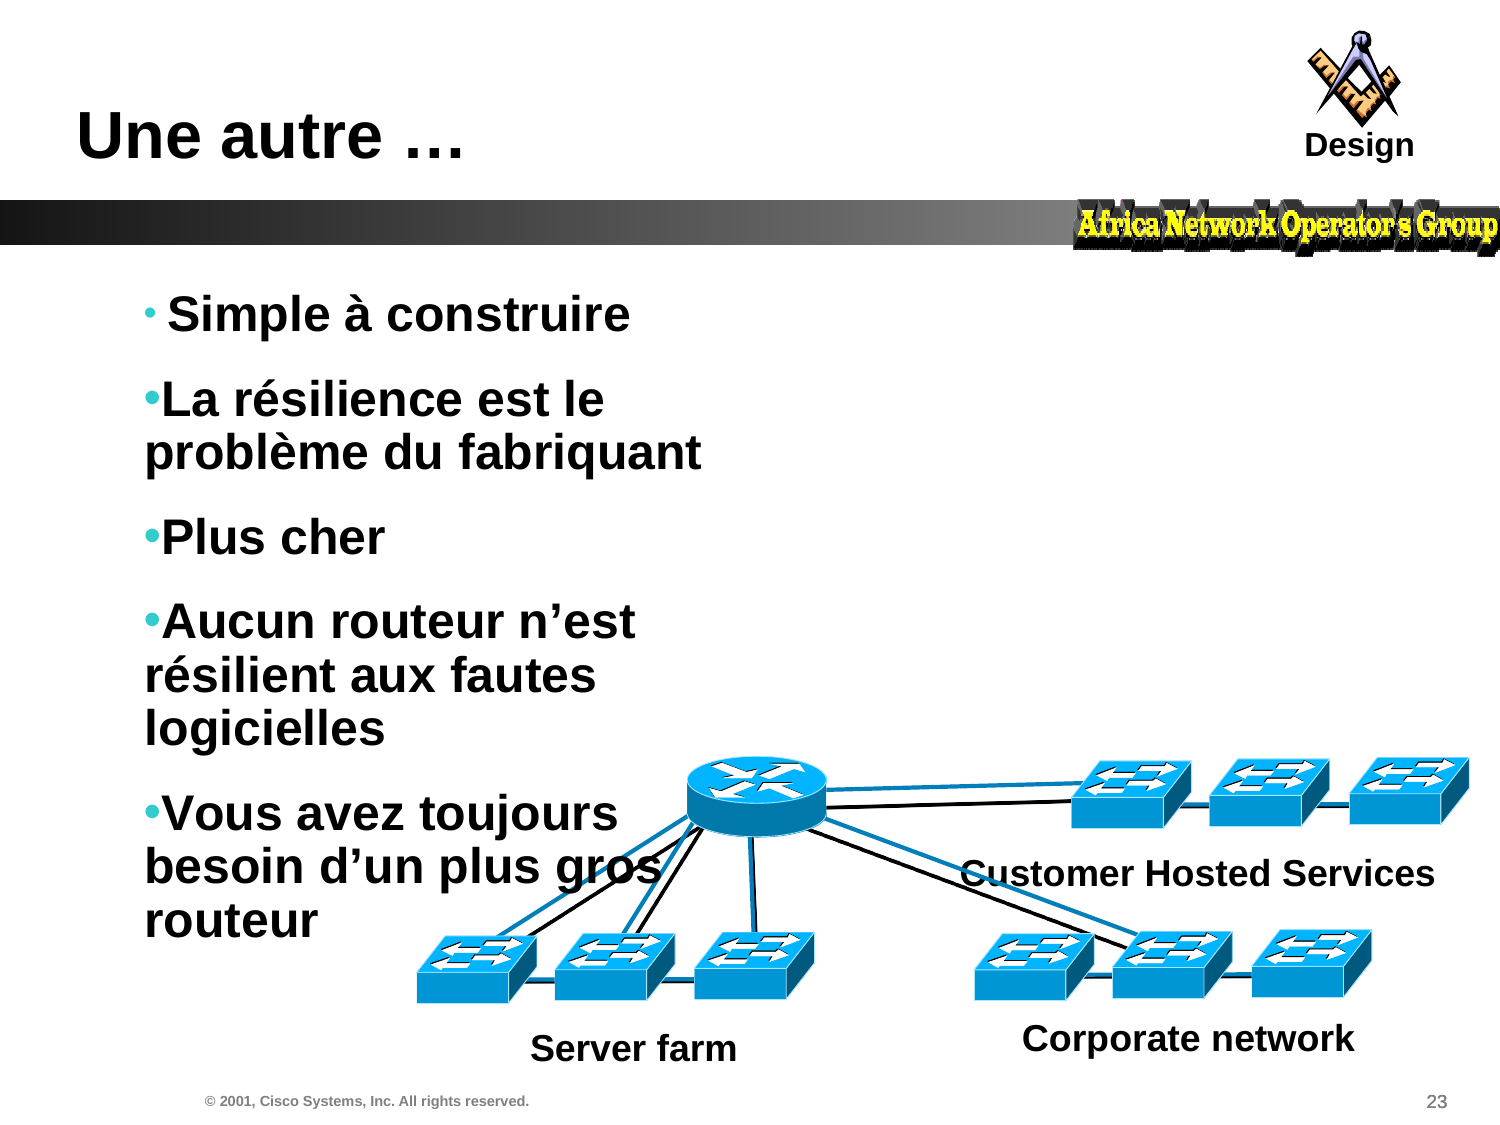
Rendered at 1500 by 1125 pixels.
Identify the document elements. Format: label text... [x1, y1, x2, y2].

picture [1226, 931, 1234, 972]
picture [1098, 768, 1134, 780]
text_box Customer Hosted Services [926, 876, 989, 900]
picture [769, 756, 828, 787]
picture [1348, 757, 1376, 801]
picture [753, 821, 828, 838]
picture [1209, 758, 1331, 801]
picture [485, 939, 521, 950]
picture [711, 782, 752, 799]
picture [1087, 784, 1123, 794]
picture [554, 933, 582, 970]
text_box Corporate network [967, 1009, 1410, 1065]
picture [1168, 950, 1204, 960]
picture [1030, 952, 1066, 962]
picture [444, 943, 479, 954]
picture [1071, 786, 1079, 797]
picture [416, 982, 538, 1005]
picture [710, 955, 746, 965]
picture [432, 959, 468, 969]
picture [694, 932, 722, 968]
picture [1071, 808, 1193, 830]
picture [1127, 954, 1164, 964]
picture [570, 956, 607, 966]
text_box Customer Hosted Services [926, 859, 1035, 900]
picture [1139, 764, 1175, 775]
picture [1375, 764, 1411, 776]
picture [1265, 777, 1301, 787]
picture [611, 952, 647, 962]
picture [1251, 929, 1373, 999]
picture [1307, 948, 1344, 958]
picture [714, 764, 756, 778]
picture [750, 950, 786, 960]
picture [1307, 29, 1402, 118]
picture [1180, 934, 1216, 945]
picture [694, 932, 816, 1001]
picture [721, 939, 756, 951]
picture [473, 954, 509, 964]
picture [990, 956, 1025, 966]
text_box Server farm [411, 1020, 857, 1076]
picture [761, 764, 803, 778]
picture [1071, 760, 1193, 802]
picture [1112, 931, 1135, 967]
picture [759, 783, 801, 797]
picture [1348, 757, 1471, 826]
picture [1278, 937, 1314, 948]
picture [1364, 780, 1401, 790]
picture [1319, 933, 1356, 944]
picture [1236, 766, 1272, 777]
title Une autre … [62, 41, 1313, 180]
picture [1268, 953, 1303, 963]
picture [1042, 937, 1078, 948]
picture [688, 825, 747, 838]
picture [622, 937, 658, 947]
picture [1000, 941, 1037, 952]
text_box Customer Hosted Services [926, 844, 1470, 900]
picture [687, 756, 744, 776]
text_box Design [1292, 118, 1428, 169]
picture [973, 933, 1096, 1002]
picture [416, 934, 497, 972]
picture [667, 933, 676, 976]
picture [554, 982, 676, 1002]
picture [1127, 779, 1163, 789]
picture [1277, 762, 1313, 773]
picture [581, 941, 617, 952]
picture [1405, 776, 1441, 786]
picture [1251, 929, 1344, 966]
picture [1417, 760, 1453, 771]
list Simple à construire La résilience est le problème du fabriquant Plus cher Aucun routeur n’est résilient aux fautes logicielles Vous avez toujours besoin d’un plus gros routeur [0, 290, 1400, 714]
picture [762, 935, 798, 946]
picture [1209, 808, 1331, 828]
picture [1112, 978, 1234, 1000]
picture [1225, 782, 1261, 792]
picture [506, 935, 538, 977]
picture [1139, 938, 1174, 950]
